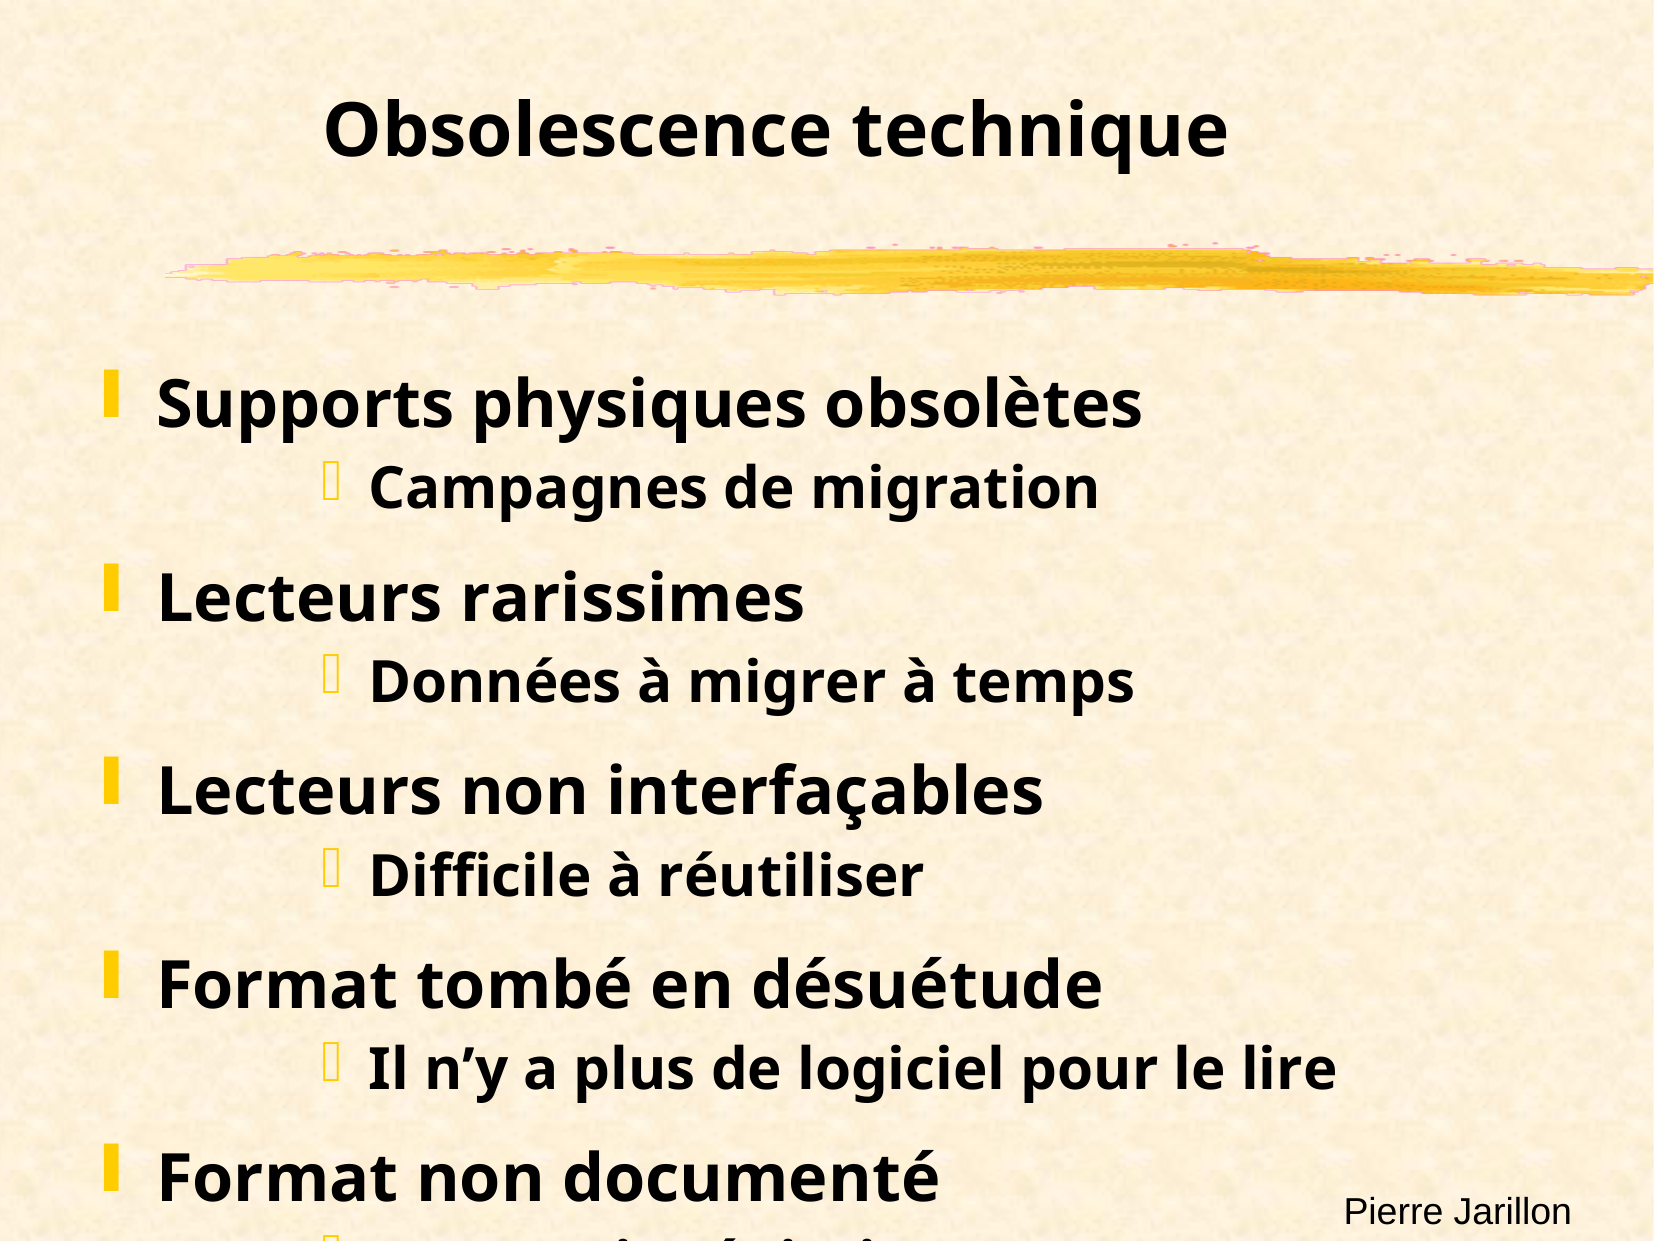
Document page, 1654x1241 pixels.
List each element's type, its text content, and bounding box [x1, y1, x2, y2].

list Supports physiques obsolètes Campagnes de migration Lecteurs rarissimes Données à migrer à temps Lecteurs non interfaçables Difficile à réutiliser Format tombé en désuétude Il n’y a plus de logiciel pour le lire Format non documenté Reverse ingénierie [85, 265, 1618, 1166]
picture [0, 0, 1654, 1241]
picture [325, 1237, 336, 1241]
title Obsolescence technique [73, 2, 1479, 254]
